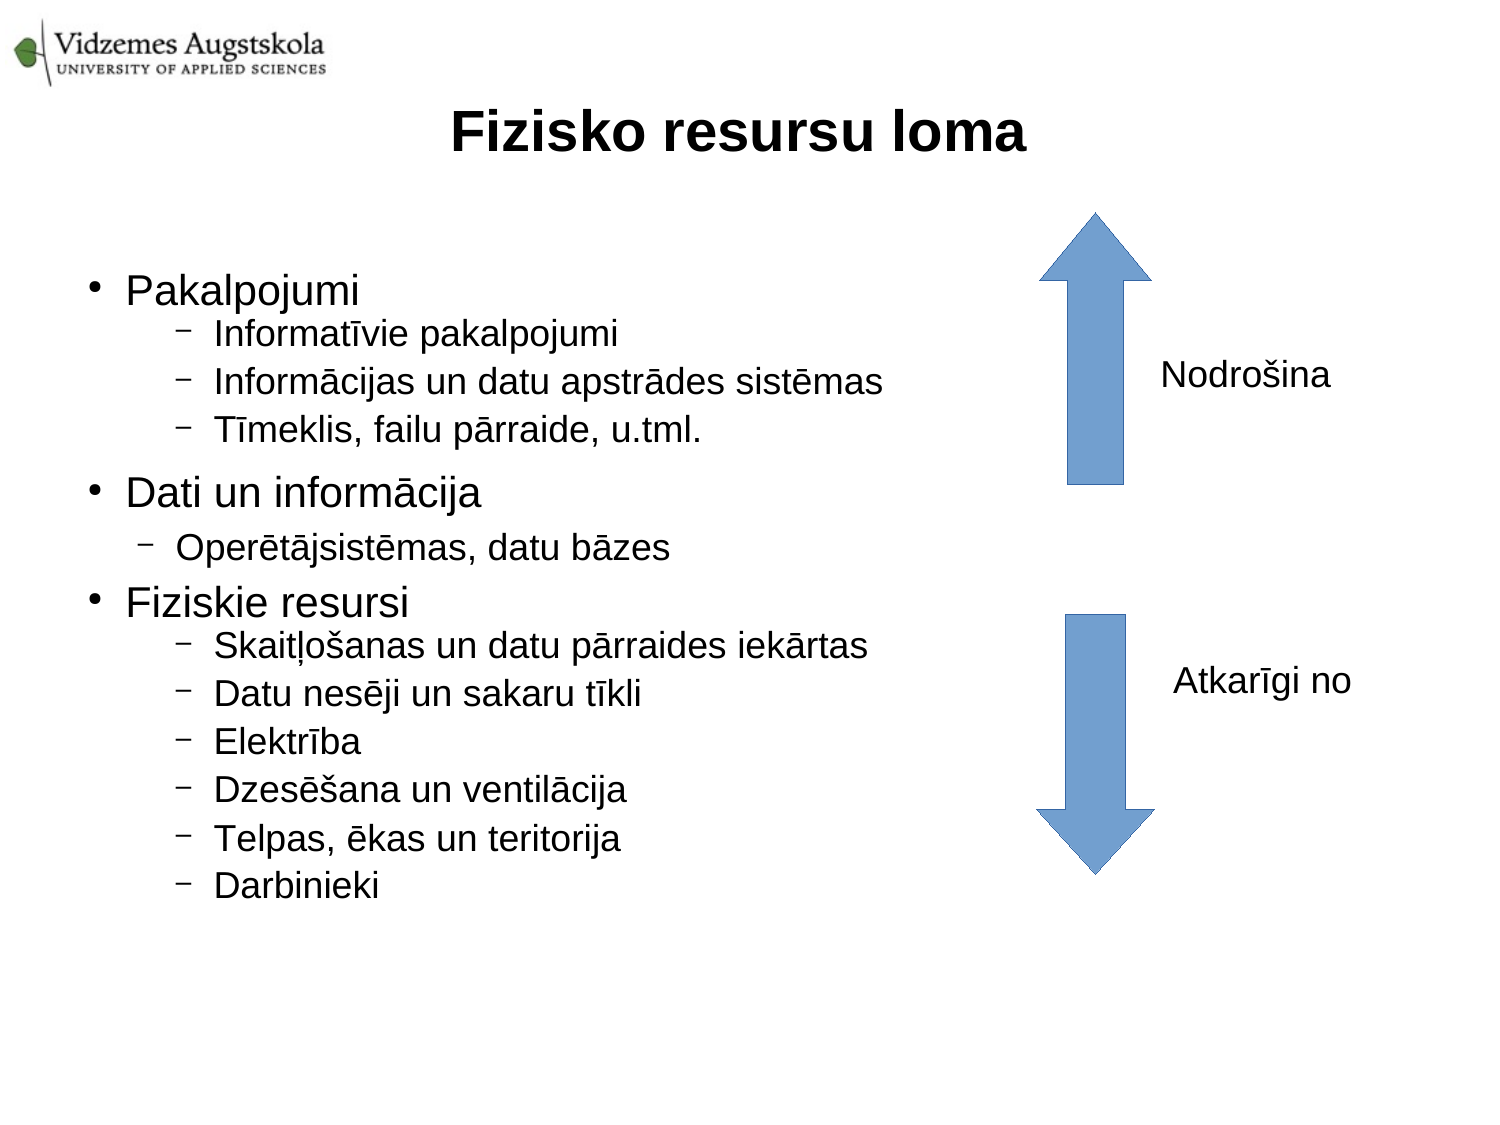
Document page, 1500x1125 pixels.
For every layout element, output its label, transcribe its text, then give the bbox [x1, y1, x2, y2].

text_box [1039, 212, 1152, 485]
text_box Atkarīgi no [1158, 648, 1394, 709]
list Pakalpojumi Informatīvie pakalpojumi Informācijas un datu apstrādes sistēmas Tīmeklis, failu pārraide, u.tml. Dati un informācija Operētājsistēmas, datu bāzes Fiziskie resursi Skaitļošanas un datu pārraides iekārtas Datu nesēji un sakaru tīkli Elektrība Dzesēšana un ventilācija Telpas, ēkas un teritorija Darbinieki [75, 263, 1425, 916]
picture [5, 2, 334, 102]
title Fizisko resursu loma [85, 87, 1372, 177]
text_box Nodrošina [1145, 342, 1346, 403]
text_box [1036, 614, 1155, 875]
